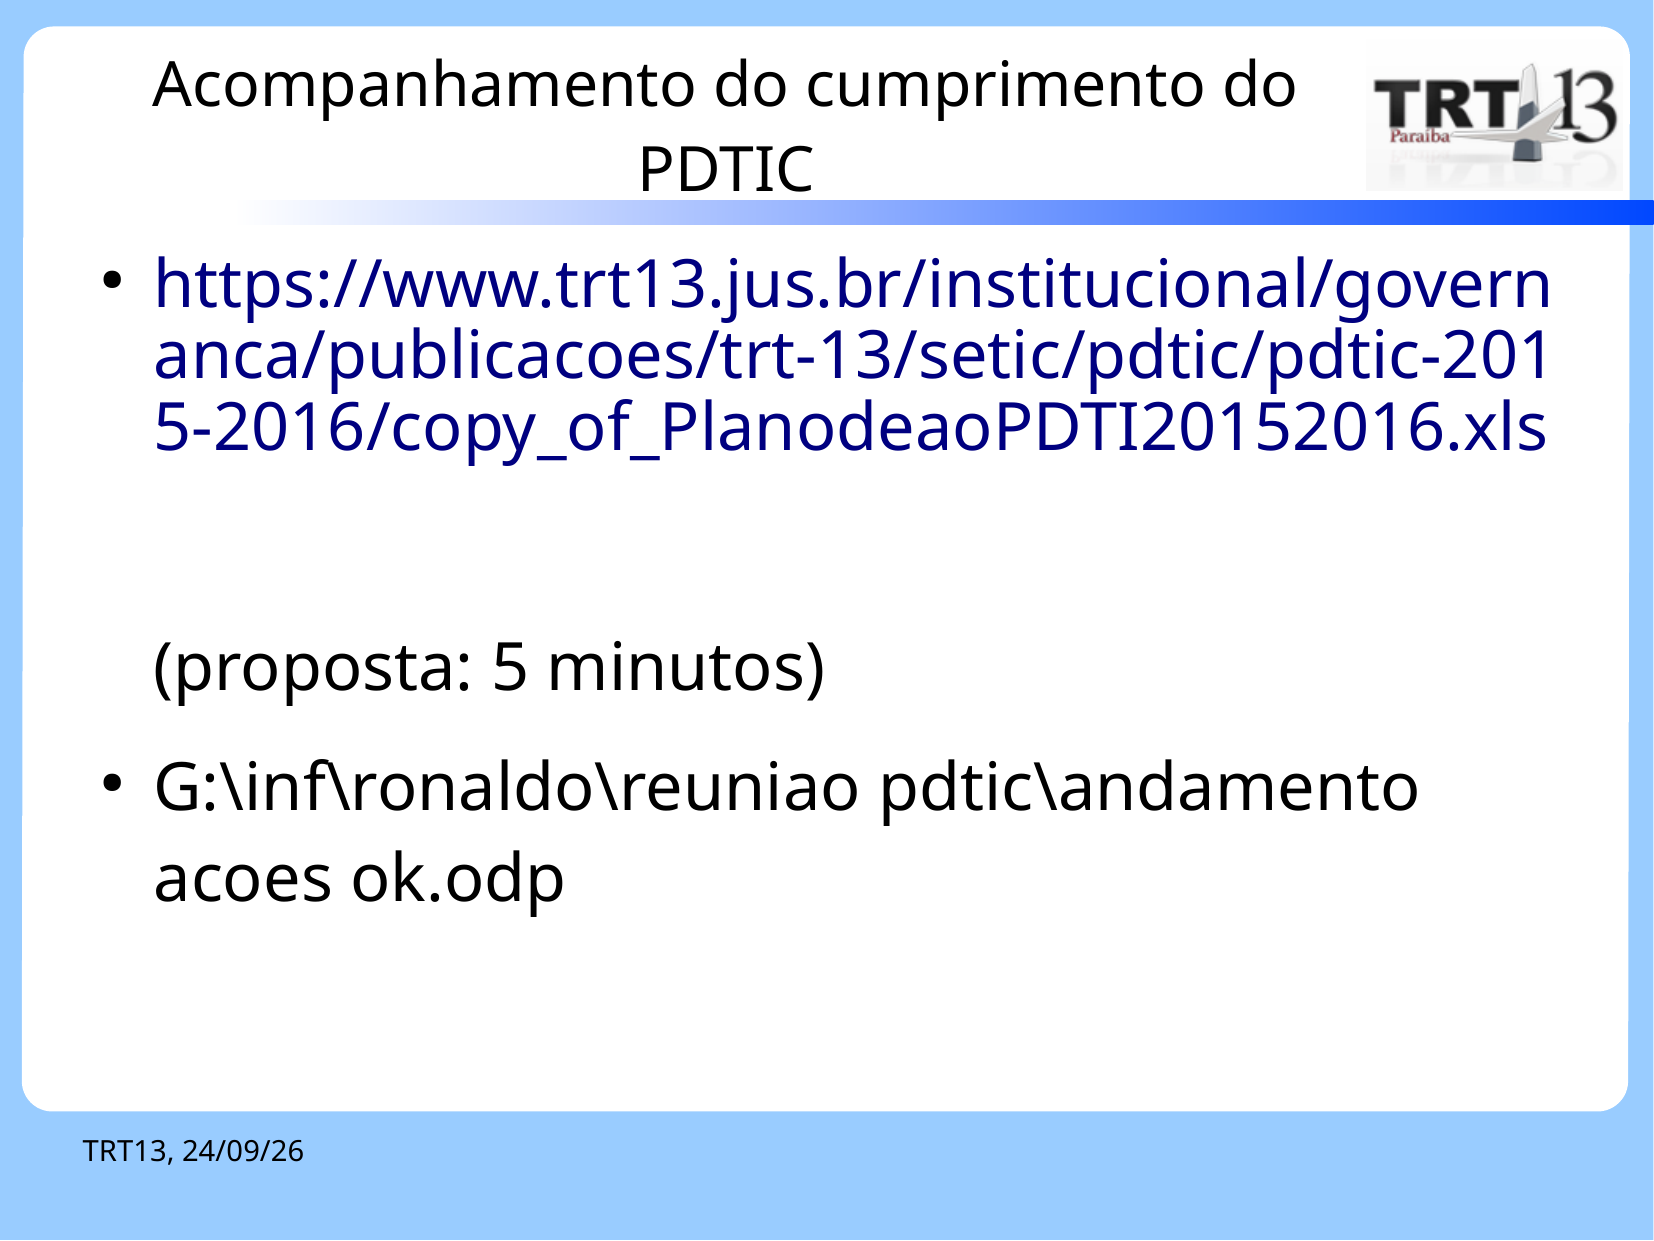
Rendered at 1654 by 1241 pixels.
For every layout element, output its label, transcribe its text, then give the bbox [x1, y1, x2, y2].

picture [1366, 39, 1623, 191]
list https://www.trt13.jus.br/institucional/governanca/publicacoes/trt-13/setic/pdtic/pdtic-2015-2016/copy_of_PlanodeaoPDTI20152016.xls (proposta: 5 minutos) G:\inf\ronaldo\reuniao pdtic\andamento acoes ok.odp [82, 236, 1571, 1055]
title Acompanhamento do cumprimento do PDTIC [82, 49, 1371, 201]
